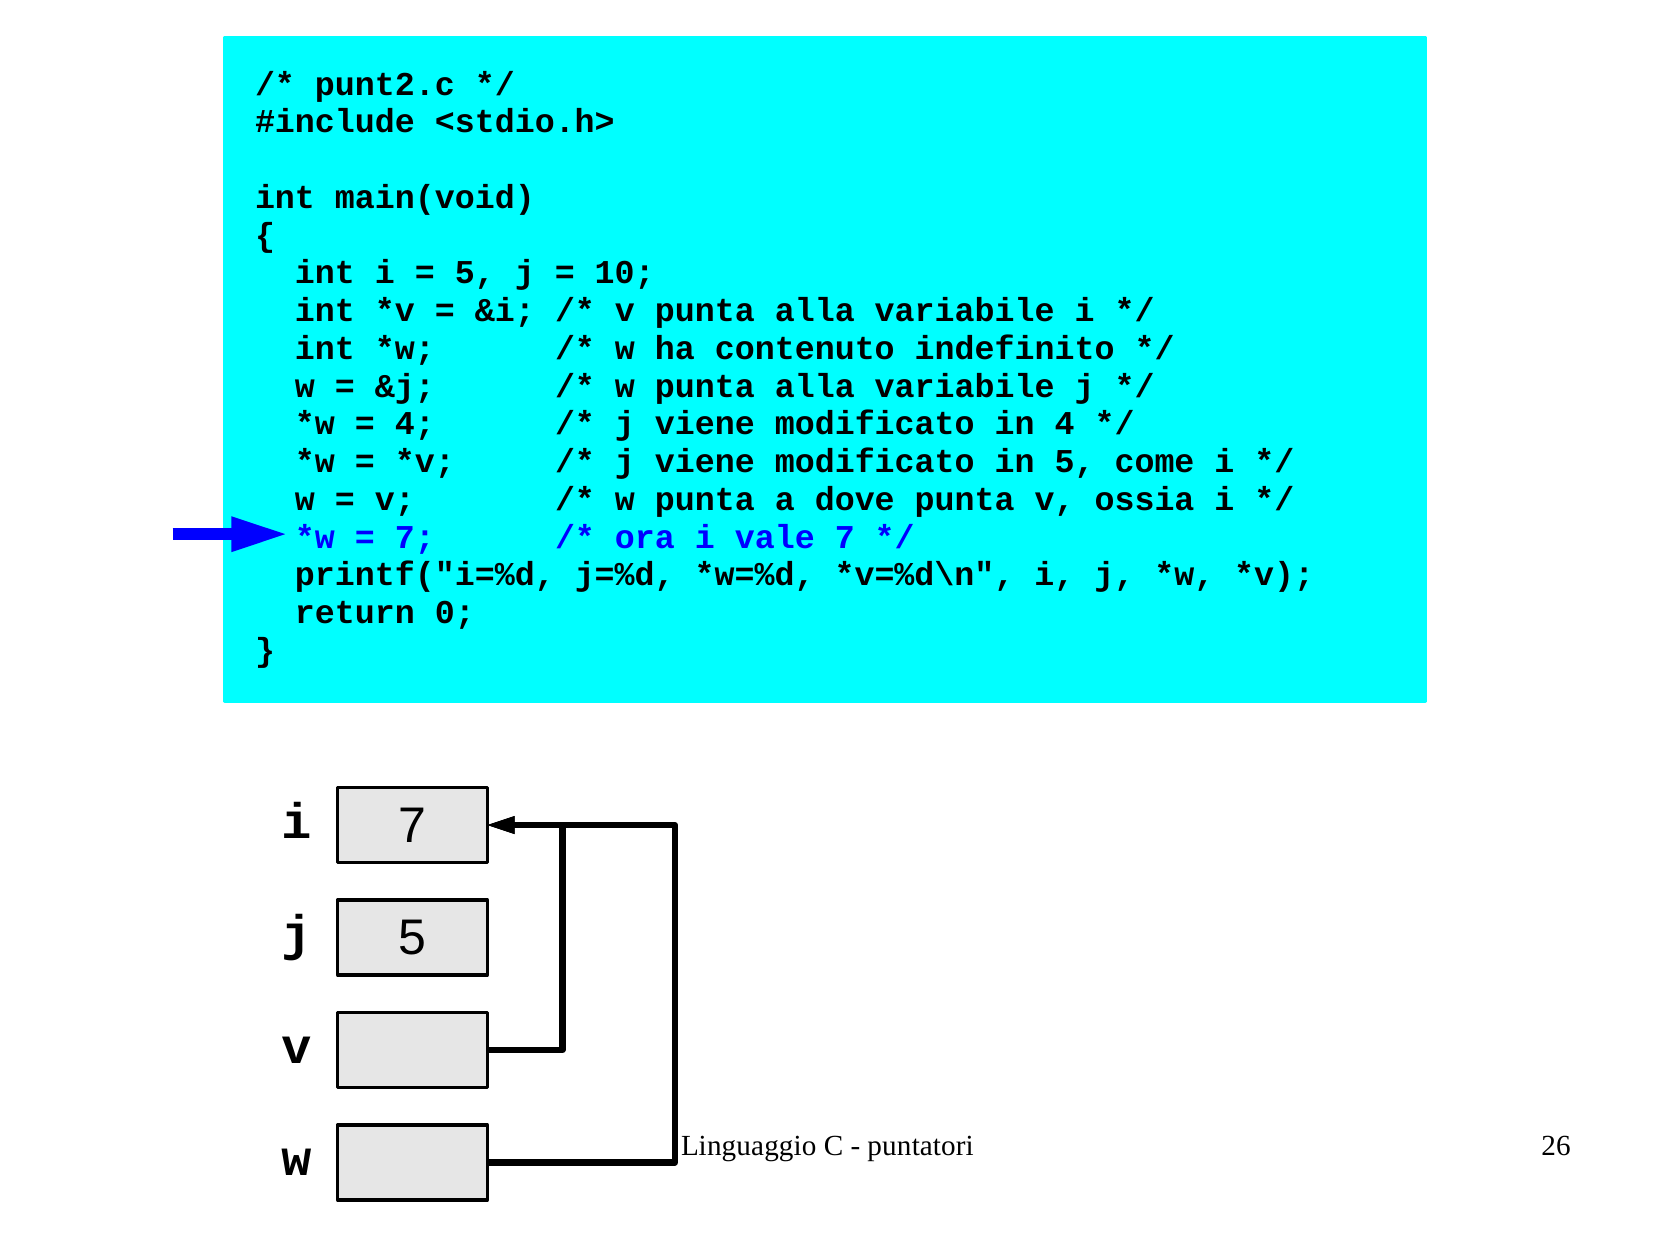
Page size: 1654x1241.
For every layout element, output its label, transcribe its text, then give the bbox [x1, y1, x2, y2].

text_box 5 [337, 900, 488, 976]
text_box [337, 1012, 488, 1088]
text_box v [262, 1012, 331, 1088]
text_box 7 [337, 787, 488, 863]
text_box [337, 1125, 488, 1201]
text_box i [262, 787, 331, 863]
text_box /* punt2.c */ #include <stdio.h> int main(void) { int i = 5, j = 10; int *v = &i; /* v punta alla variabile i */ int *w; /* w ha contenuto indefinito */ w = &j; /* w punta alla variabile j */ *w = 4; /* j viene modificato in 4 */ *w = *v; /* j viene modificato in 5, come i */ w = v; /* w punta a dove punta v, ossia i */ *w = 7; /* ora i vale 7 */ printf("i=%d, j=%d, *w=%d, *v=%d\n", i, j, *w, *v); return 0; } [225, 37, 1426, 702]
text_box w [262, 1125, 331, 1201]
text_box j [262, 900, 331, 976]
